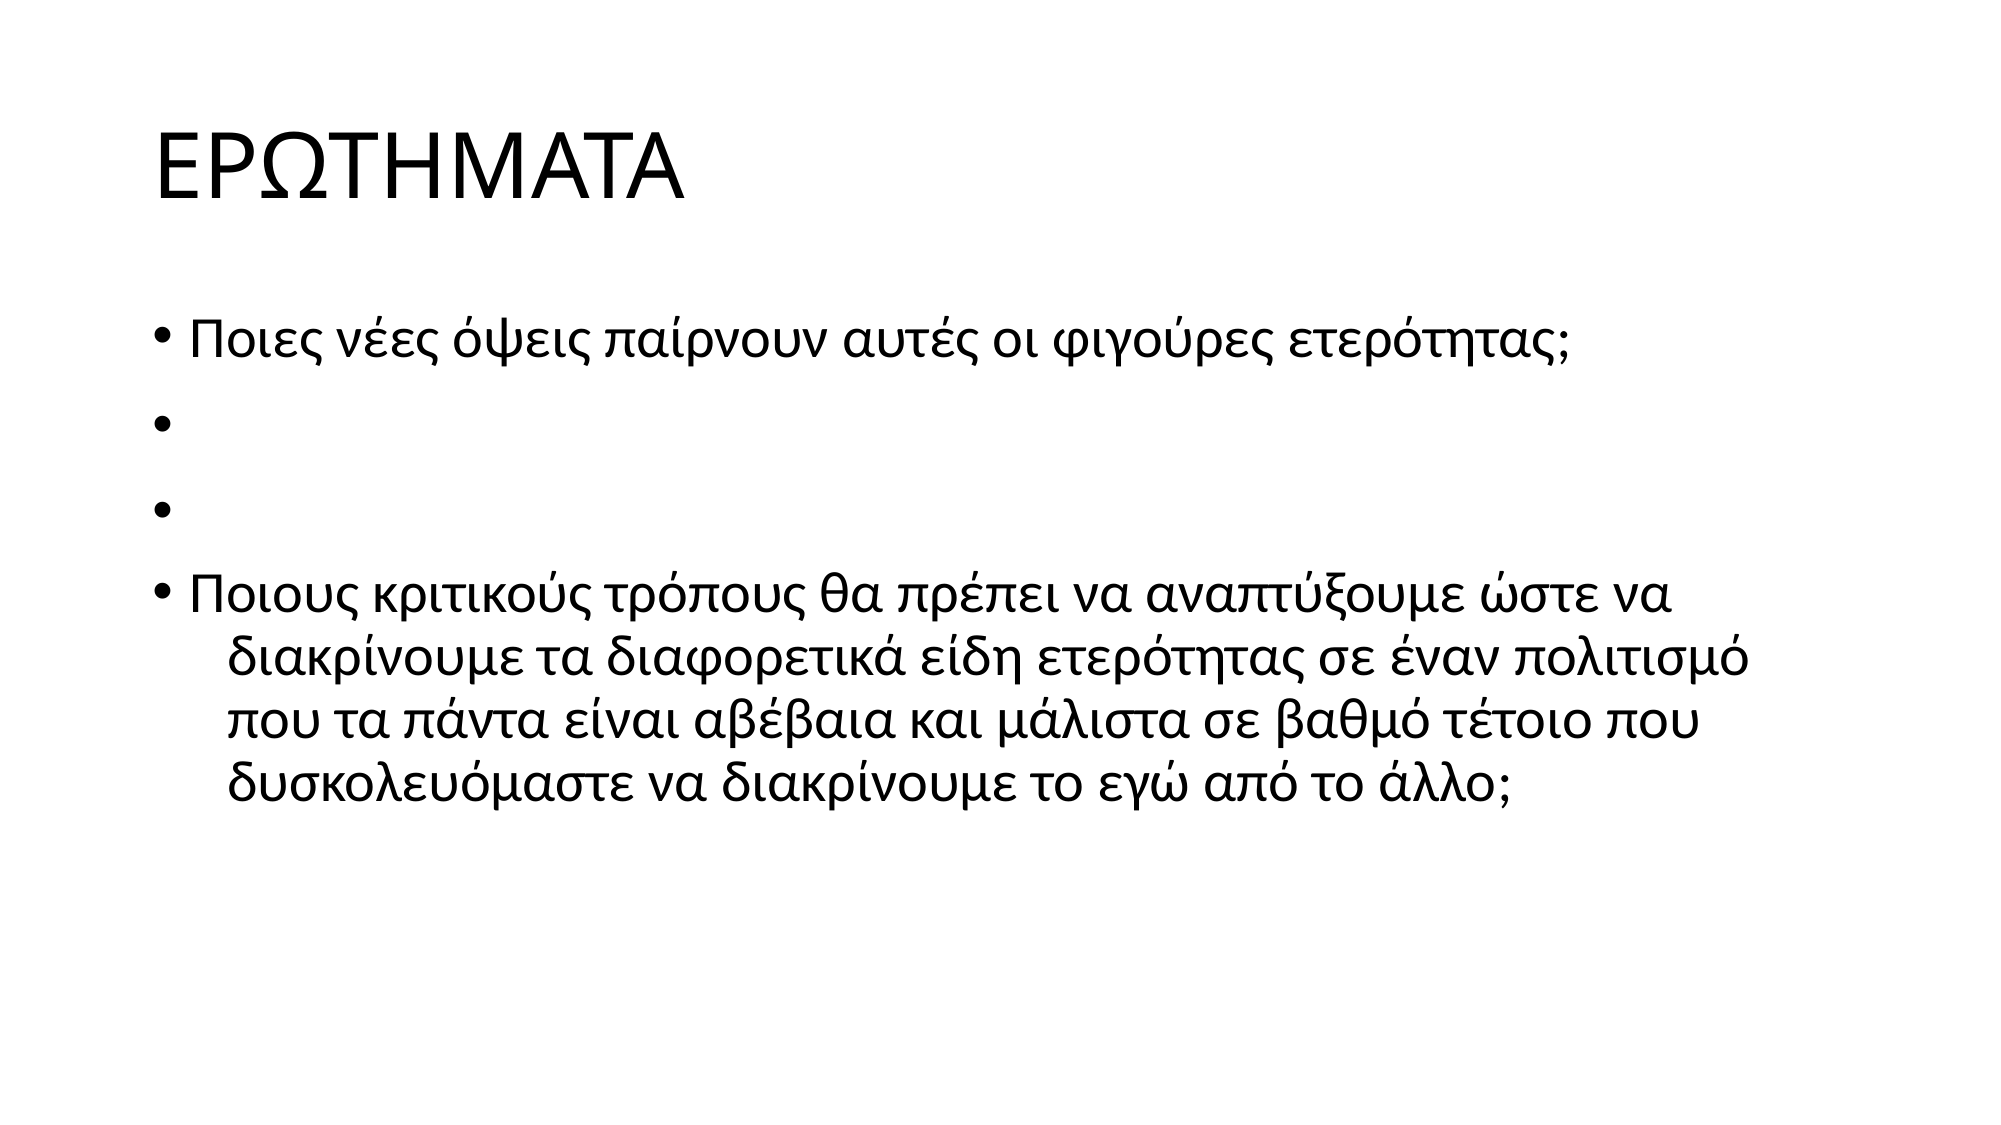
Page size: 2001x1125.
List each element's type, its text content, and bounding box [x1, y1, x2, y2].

list Ποιες νέες όψεις παίρνουν αυτές οι φιγούρες ετερότητας; Ποιους κριτικούς τρόπους θα πρέπει να αναπτύξουμε ώστε να διακρίνουμε τα διαφορετικά είδη ετερότητας σε έναν πολιτισμό που τα πάντα είναι αβέβαια και μάλιστα σε βαθμό τέτοιο που δυσκολευόμαστε να διακρίνουμε το εγώ από το άλλο; [137, 299, 1863, 1014]
title ΕΡΩΤΗΜΑΤΑ [137, 59, 1863, 278]
